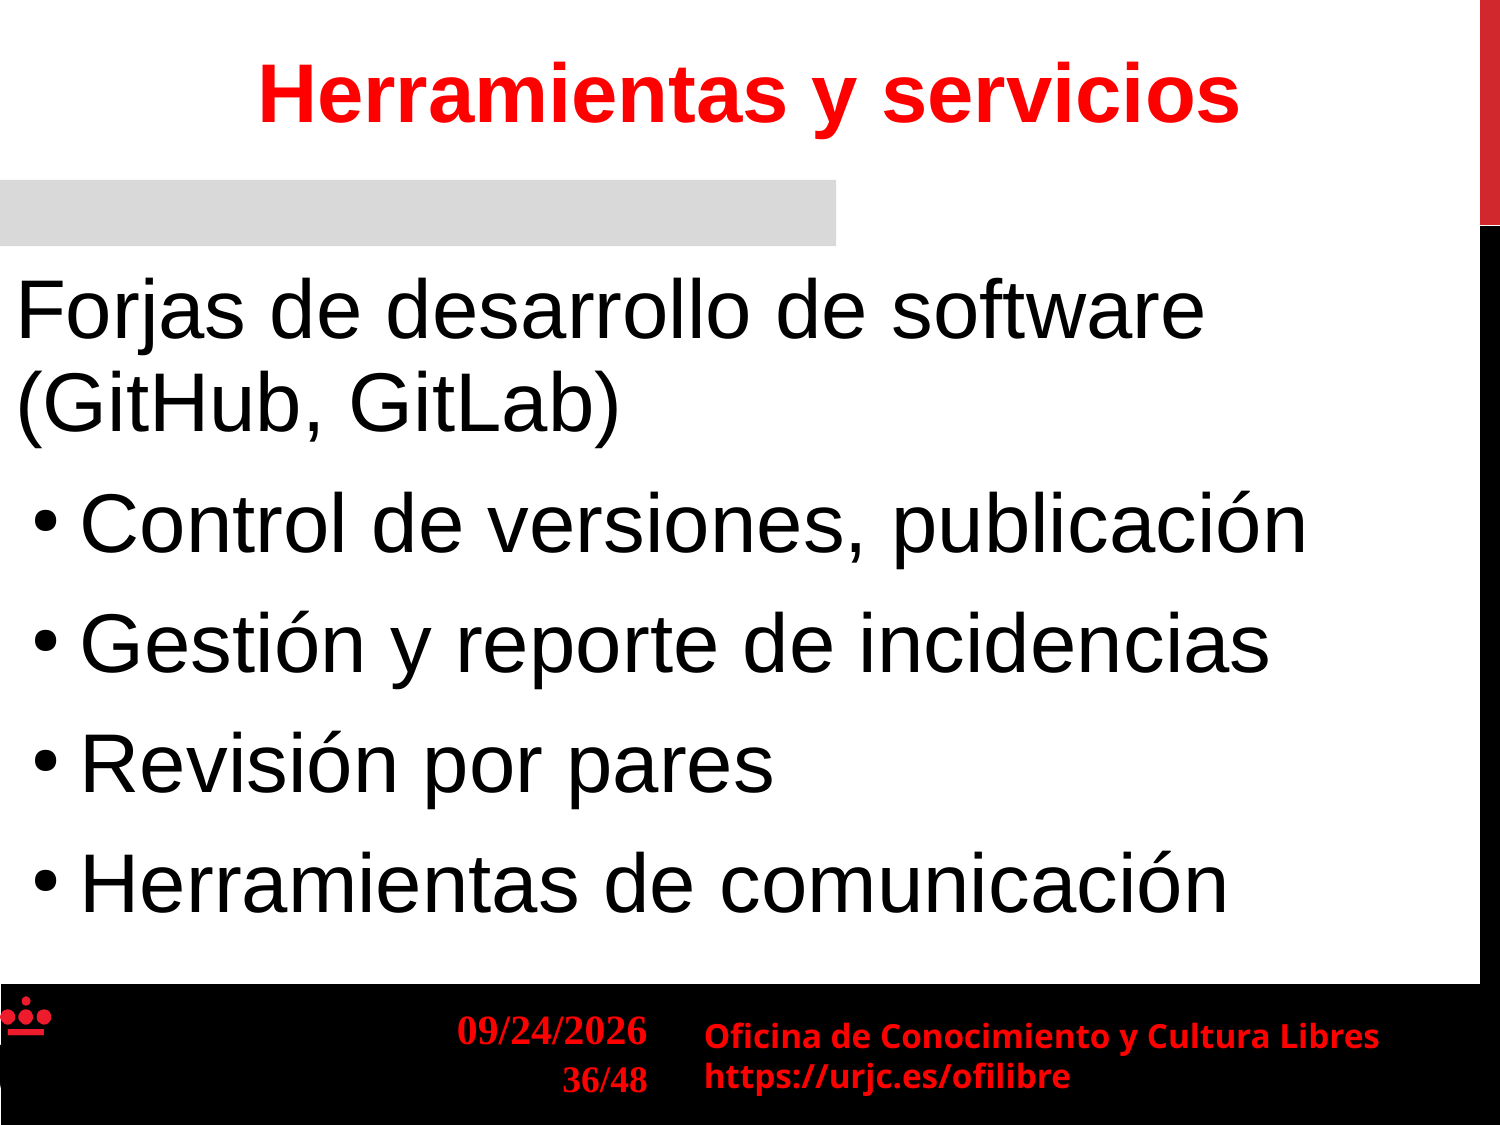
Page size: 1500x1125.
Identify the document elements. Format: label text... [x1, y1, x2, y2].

list Forjas de desarrollo de software (GitHub, GitLab) Control de versiones, publicación Gestión y reporte de incidencias Revisión por pares Herramientas de comunicación [15, 263, 1486, 931]
title Herramientas y servicios [75, 15, 1425, 172]
